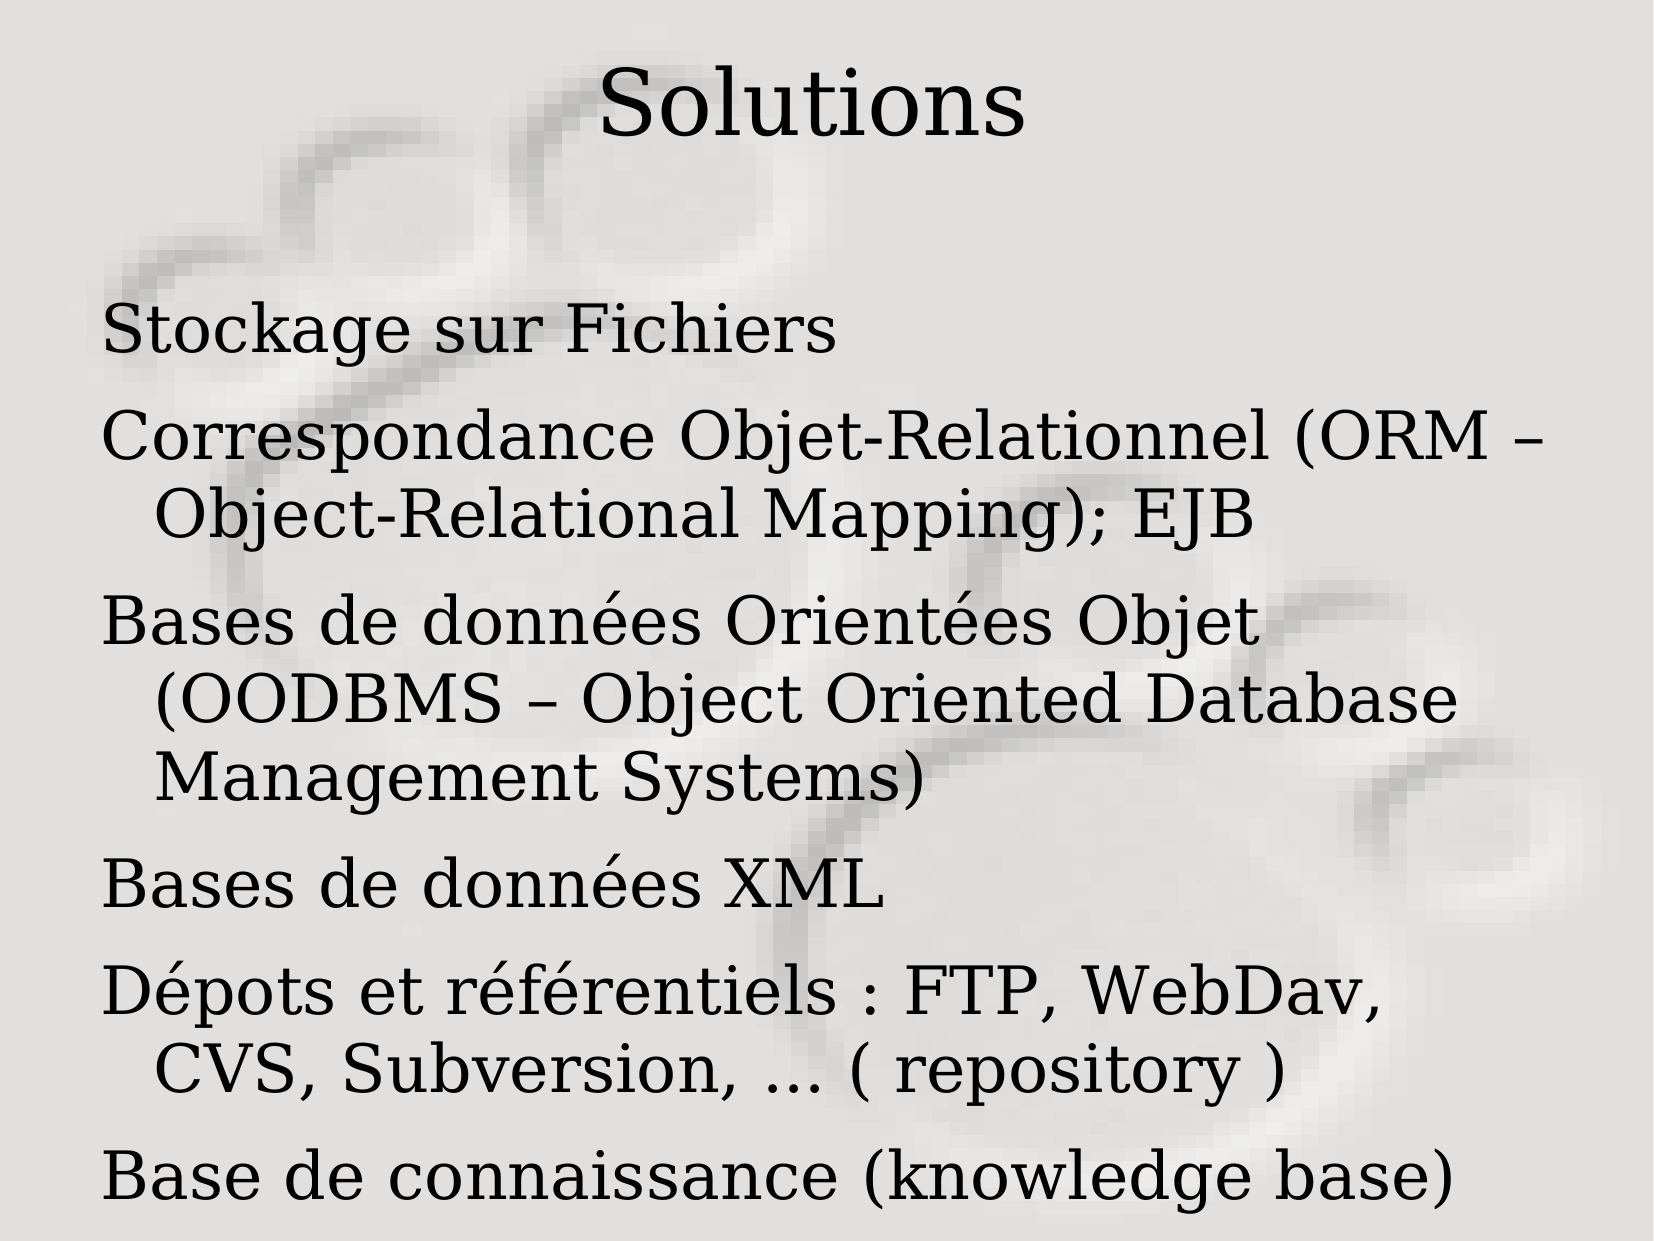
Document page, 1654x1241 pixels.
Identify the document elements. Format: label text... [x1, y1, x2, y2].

picture [0, 0, 1654, 1241]
list Stockage sur Fichiers Correspondance Objet-Relationnel (ORM – Object-Relational Mapping); EJB Bases de données Orientées Objet (OODBMS – Object Oriented Database Management Systems) Bases de données XML Dépots et référentiels : FTP, WebDav, CVS, Subversion, ... ( repository ) Base de connaissance (knowledge base) [82, 290, 1571, 1216]
title Solutions [29, 0, 1595, 208]
